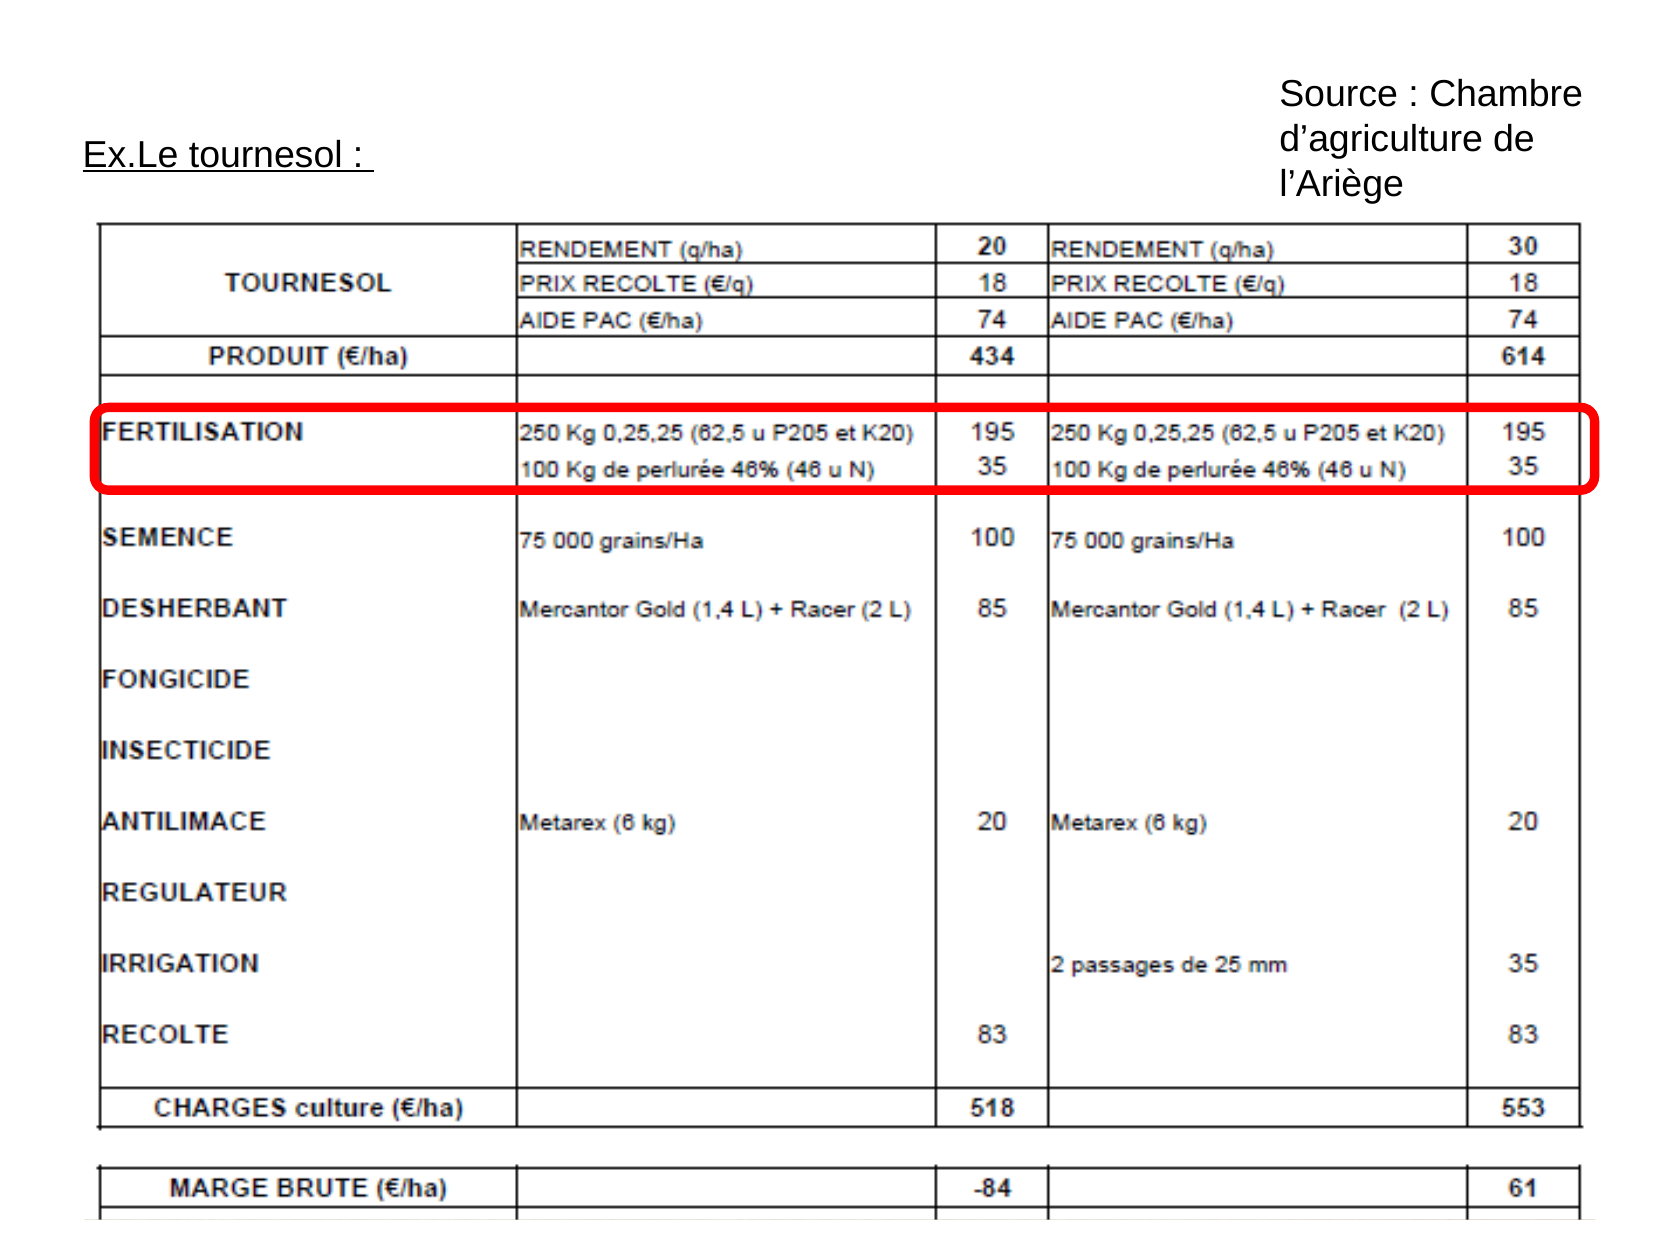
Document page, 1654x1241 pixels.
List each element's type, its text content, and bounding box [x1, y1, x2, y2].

title Ex.Le tournesol : [82, 49, 1571, 257]
text_box Source : Chambre d’agriculture de l’Ariège [1262, 60, 1654, 212]
picture [100, 413, 1589, 485]
picture [84, 211, 1596, 1220]
